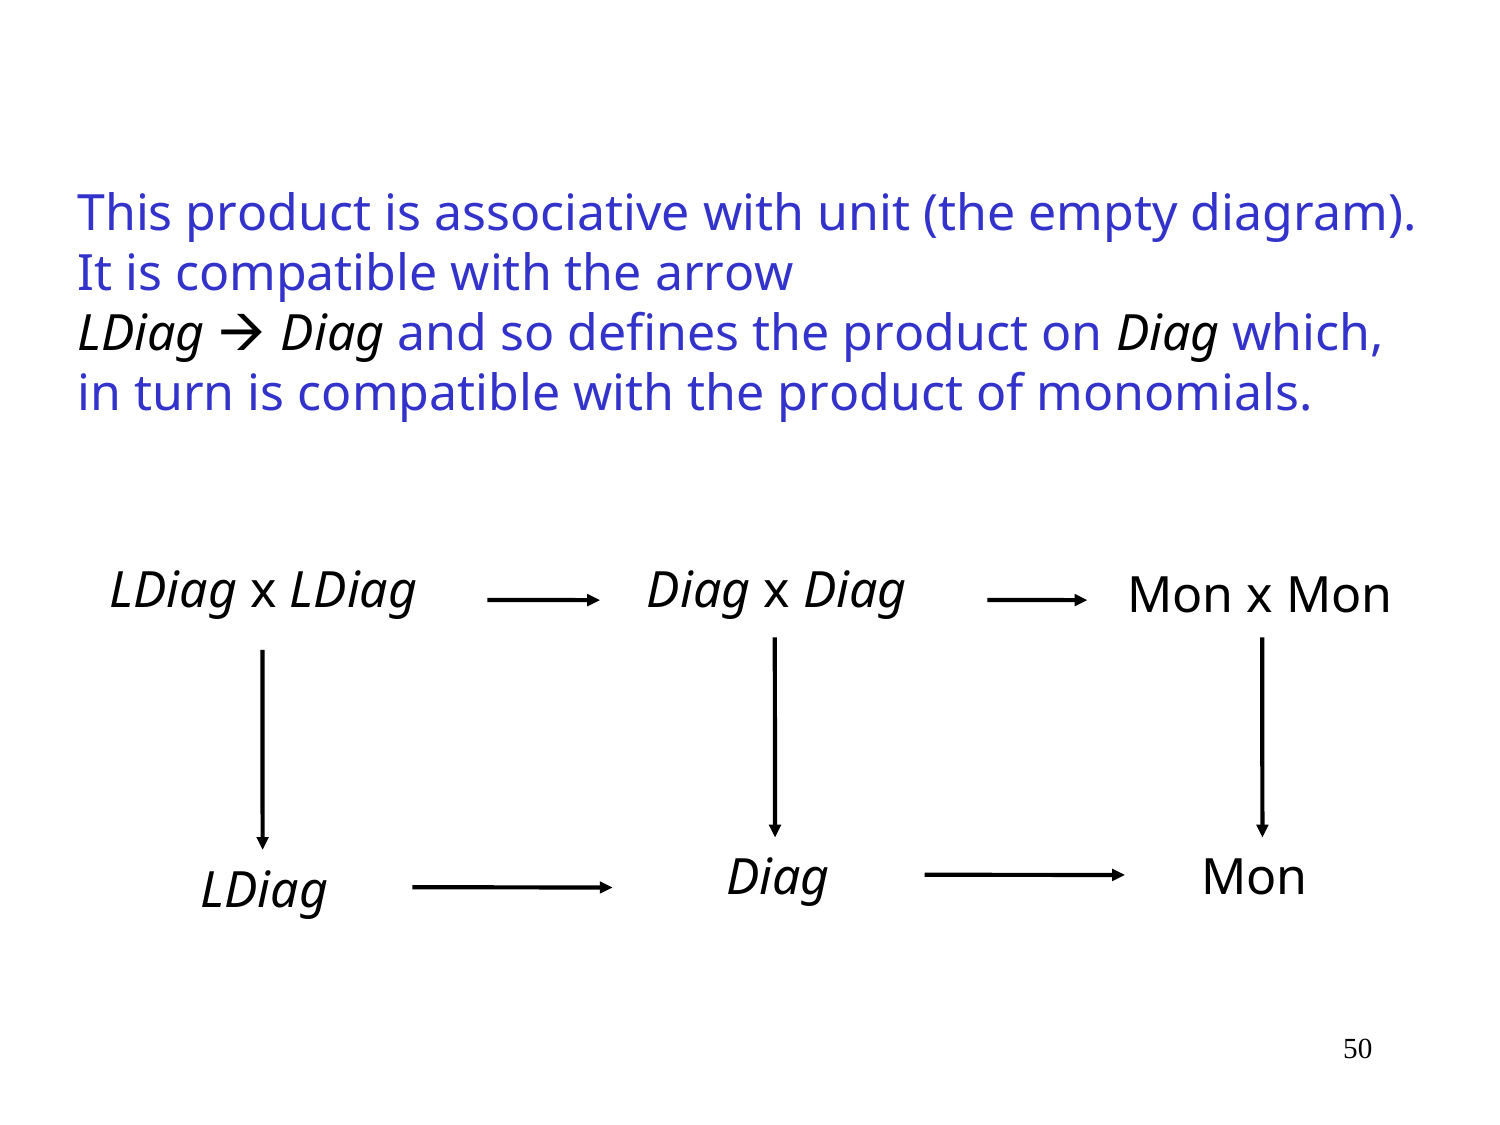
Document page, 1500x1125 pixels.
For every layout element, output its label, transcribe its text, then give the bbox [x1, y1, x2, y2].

text_box LDiag [185, 849, 344, 926]
text_box This product is associative with unit (the empty diagram). It is compatible with the arrow LDiag  Diag and so defines the product on Diag which, in turn is compatible with the product of monomials. [62, 172, 1438, 429]
text_box Mon [1186, 837, 1323, 913]
text_box LDiag x LDiag [94, 549, 433, 626]
text_box Mon x Mon [1112, 555, 1408, 631]
text_box Diag x Diag [631, 549, 922, 626]
text_box Diag [711, 837, 845, 913]
